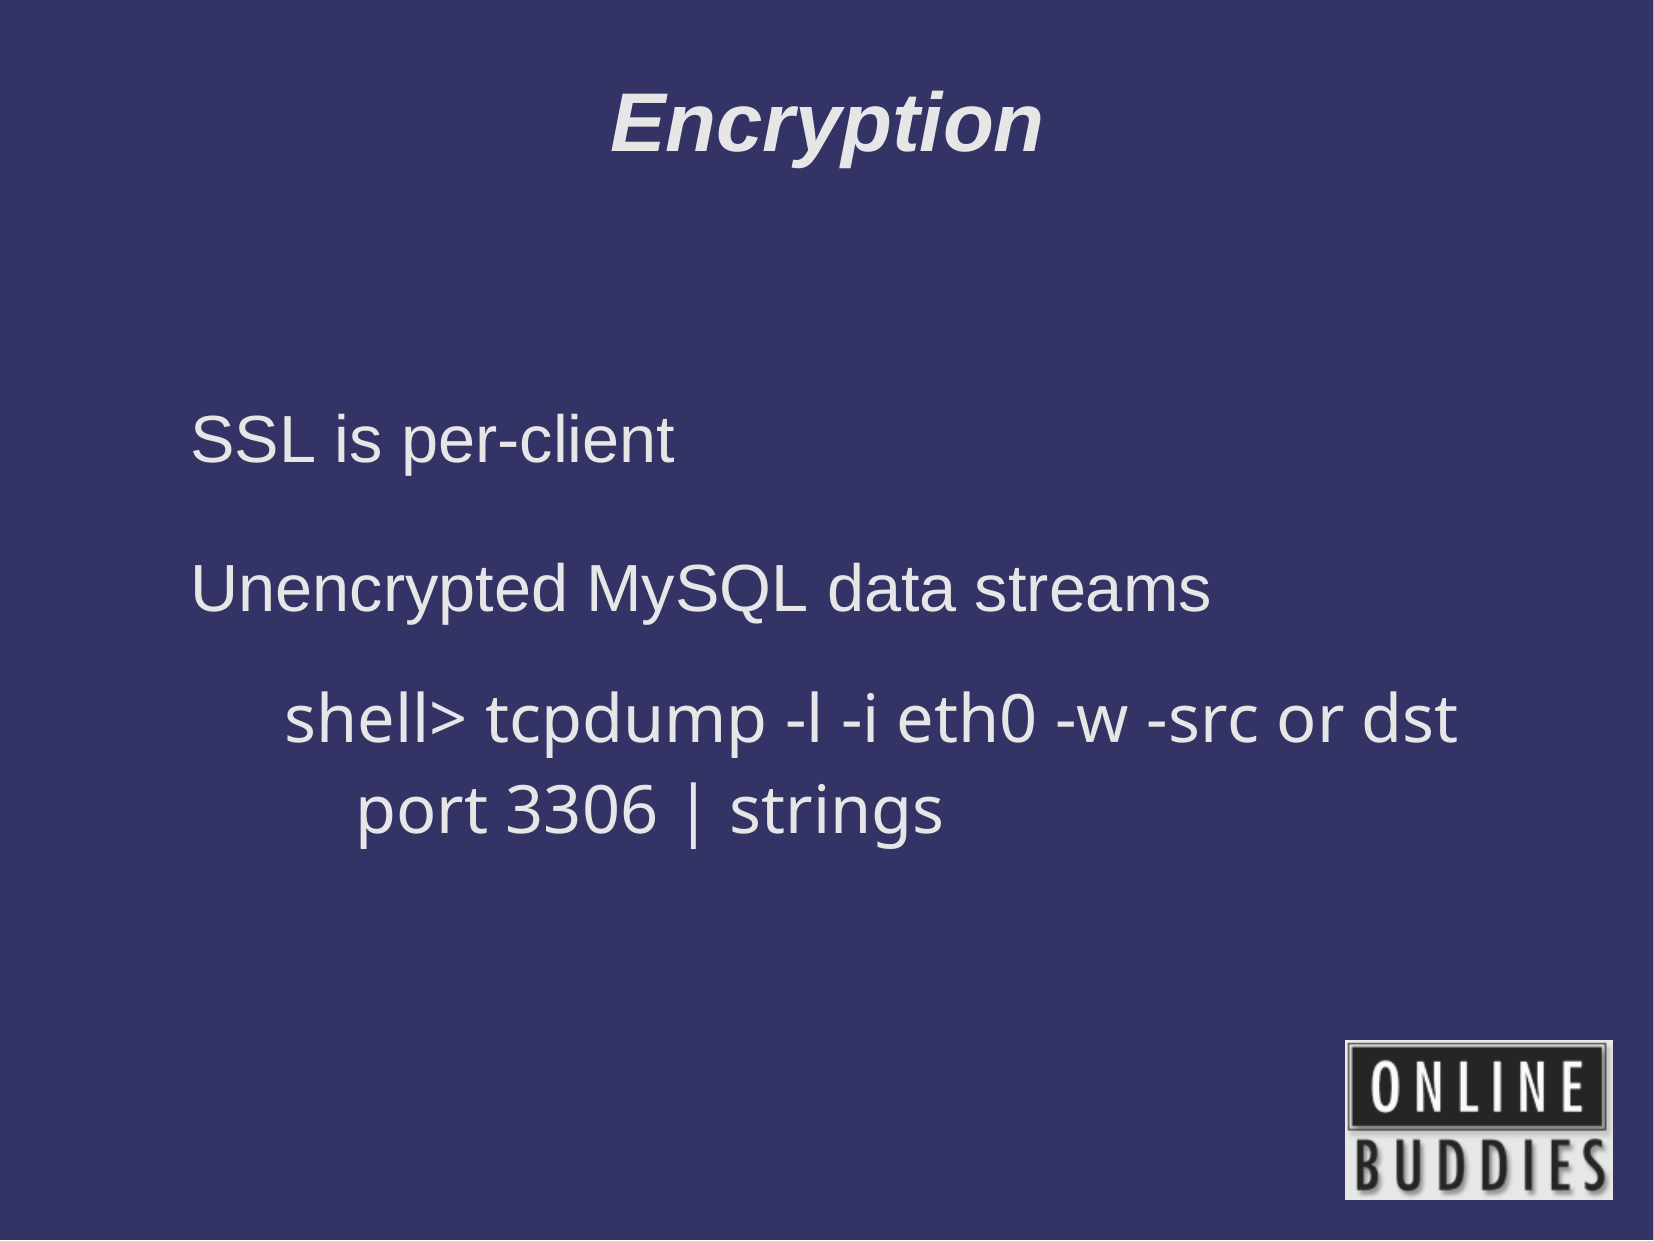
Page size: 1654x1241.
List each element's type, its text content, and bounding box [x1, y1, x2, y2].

picture [1345, 1040, 1613, 1200]
title Encryption [121, 19, 1534, 227]
list SSL is per-client Unencrypted MySQL data streams shell> tcpdump -l -i eth0 -w -src or dst port 3306 | strings [178, 364, 1570, 1147]
